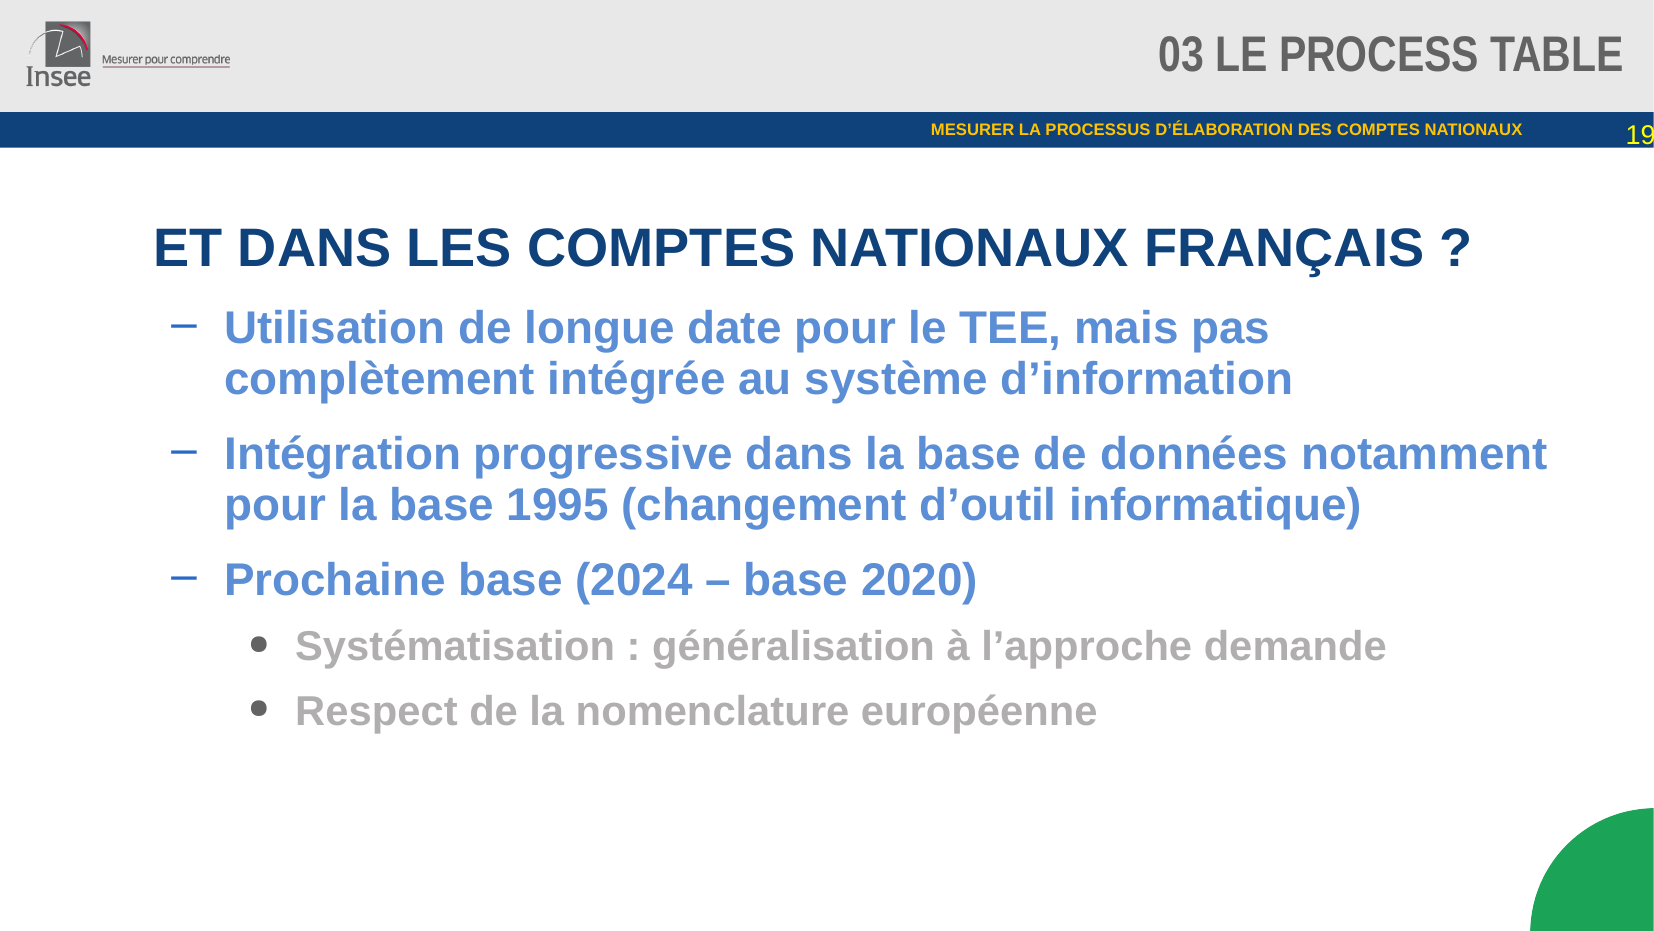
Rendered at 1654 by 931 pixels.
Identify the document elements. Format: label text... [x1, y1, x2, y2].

list Et dans les comptes nationaux français ? Utilisation de longue date pour le TEE, mais pas complètement intégrée au système d’information Intégration progressive dans la base de données notamment pour la base 1995 (changement d’outil informatique) Prochaine base (2024 – base 2020) Systématisation : généralisation à l’approche demande Respect de la nomenclature européenne [82, 217, 1571, 861]
title 03 le process table [265, 0, 1625, 107]
picture [23, 0, 230, 89]
picture [1530, 808, 1654, 931]
